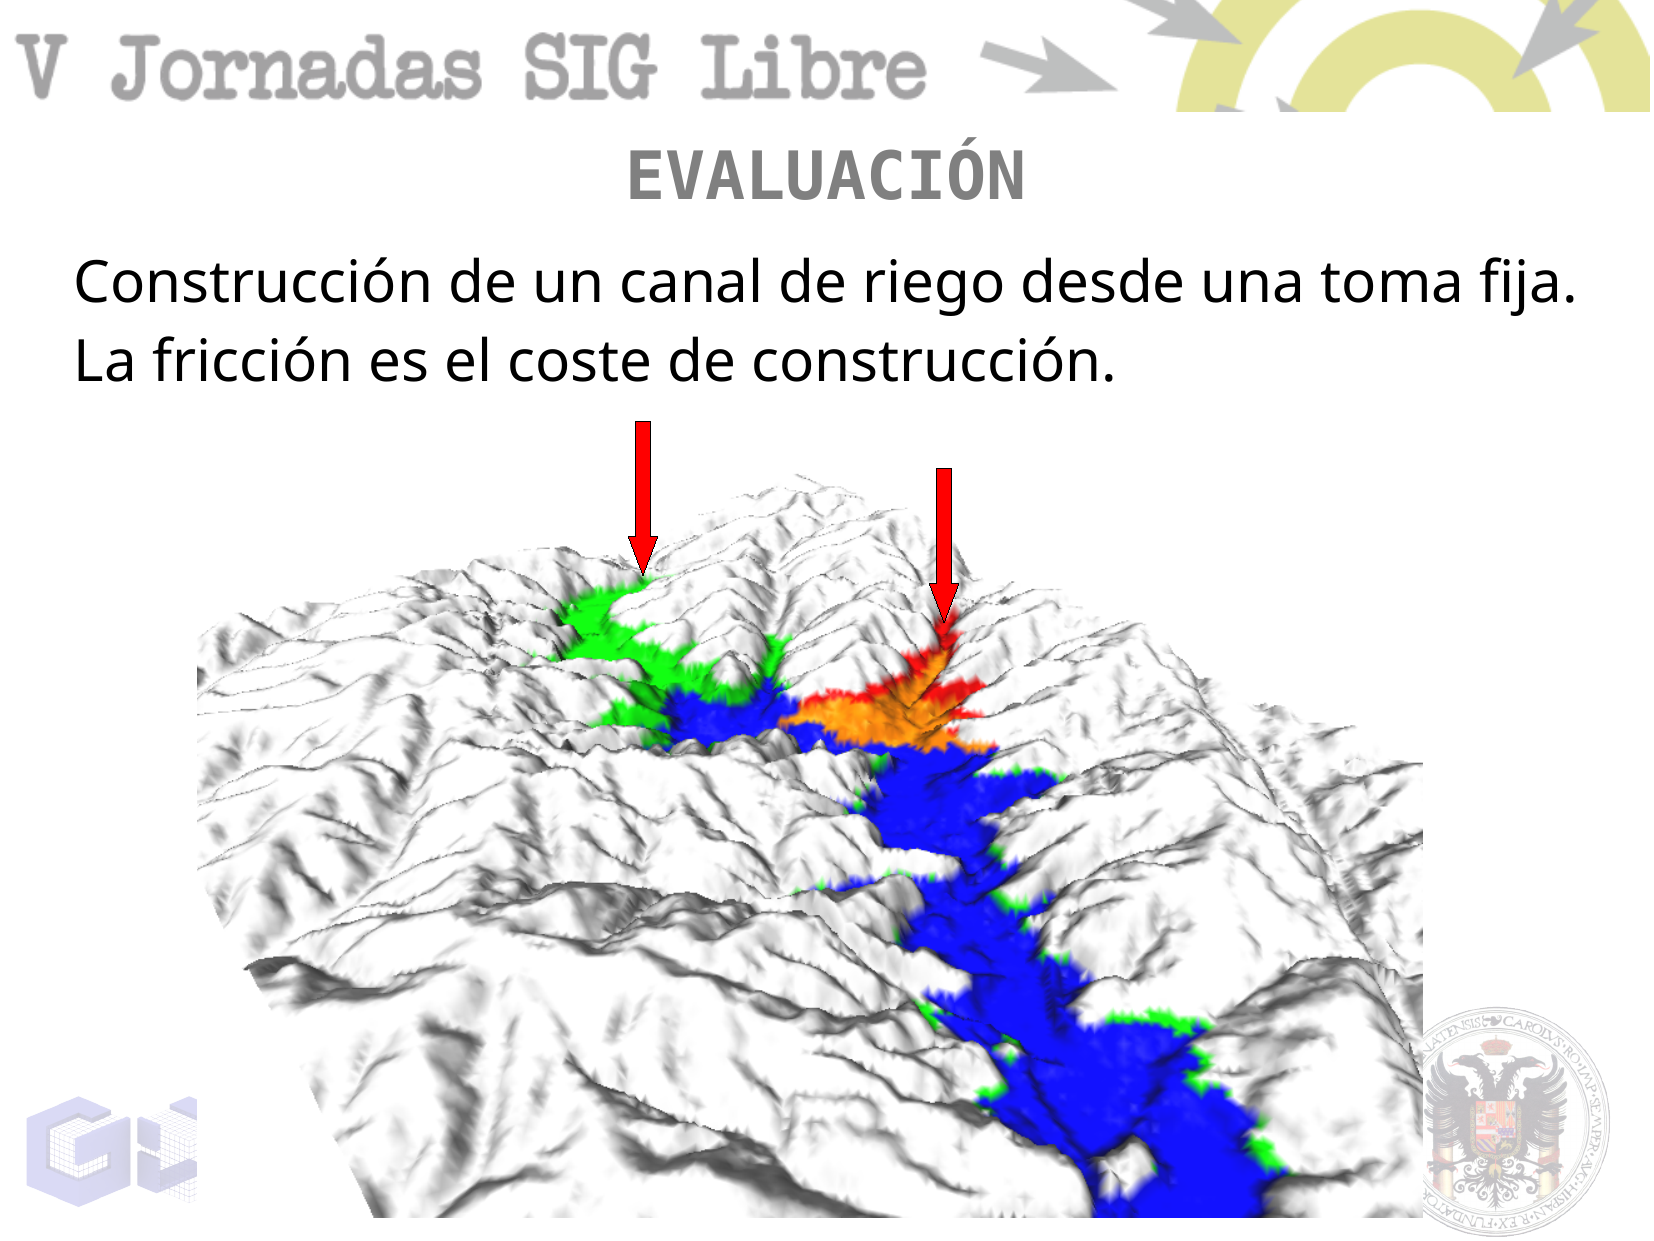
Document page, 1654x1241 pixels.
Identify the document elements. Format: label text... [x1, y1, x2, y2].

text_box Comparación con camino isotrópico. [0, 0, 1650, 112]
text_box Construcción de un canal de riego desde una toma fija. La fricción es el coste de construcción. [59, 232, 1625, 383]
text_box EVALUACIÓN [0, 129, 1654, 223]
picture [197, 389, 1423, 1218]
text_box [628, 421, 658, 576]
text_box [929, 468, 959, 623]
